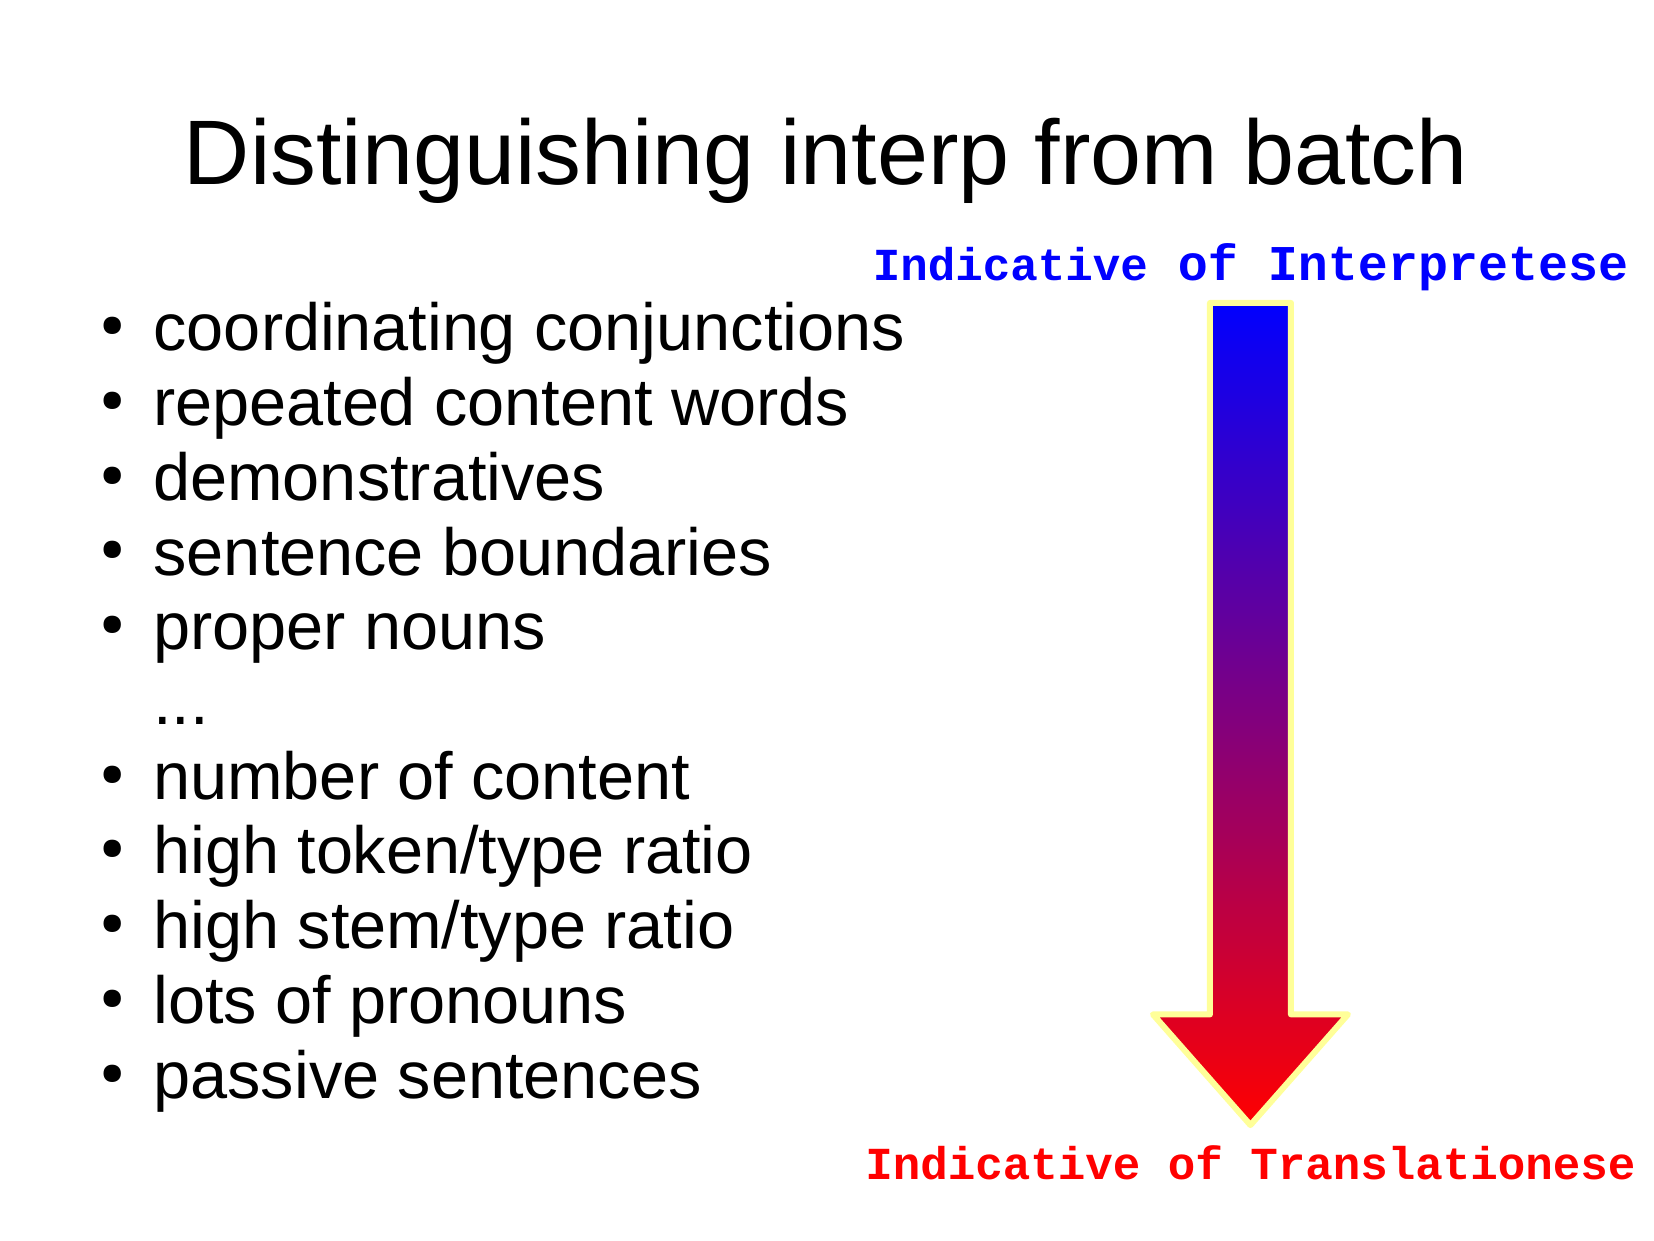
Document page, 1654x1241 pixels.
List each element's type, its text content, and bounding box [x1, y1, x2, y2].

text_box Indicative of Interpretese [830, 231, 1654, 303]
text_box [1152, 302, 1348, 1126]
title Distinguishing interp from batch [82, 49, 1571, 257]
list coordinating conjunctions repeated content words demonstratives sentence boundaries proper nouns ... number of content high token/type ratio high stem/type ratio lots of pronouns passive sentences [82, 290, 1571, 1201]
text_box Indicative of Translationese [830, 1134, 1654, 1202]
